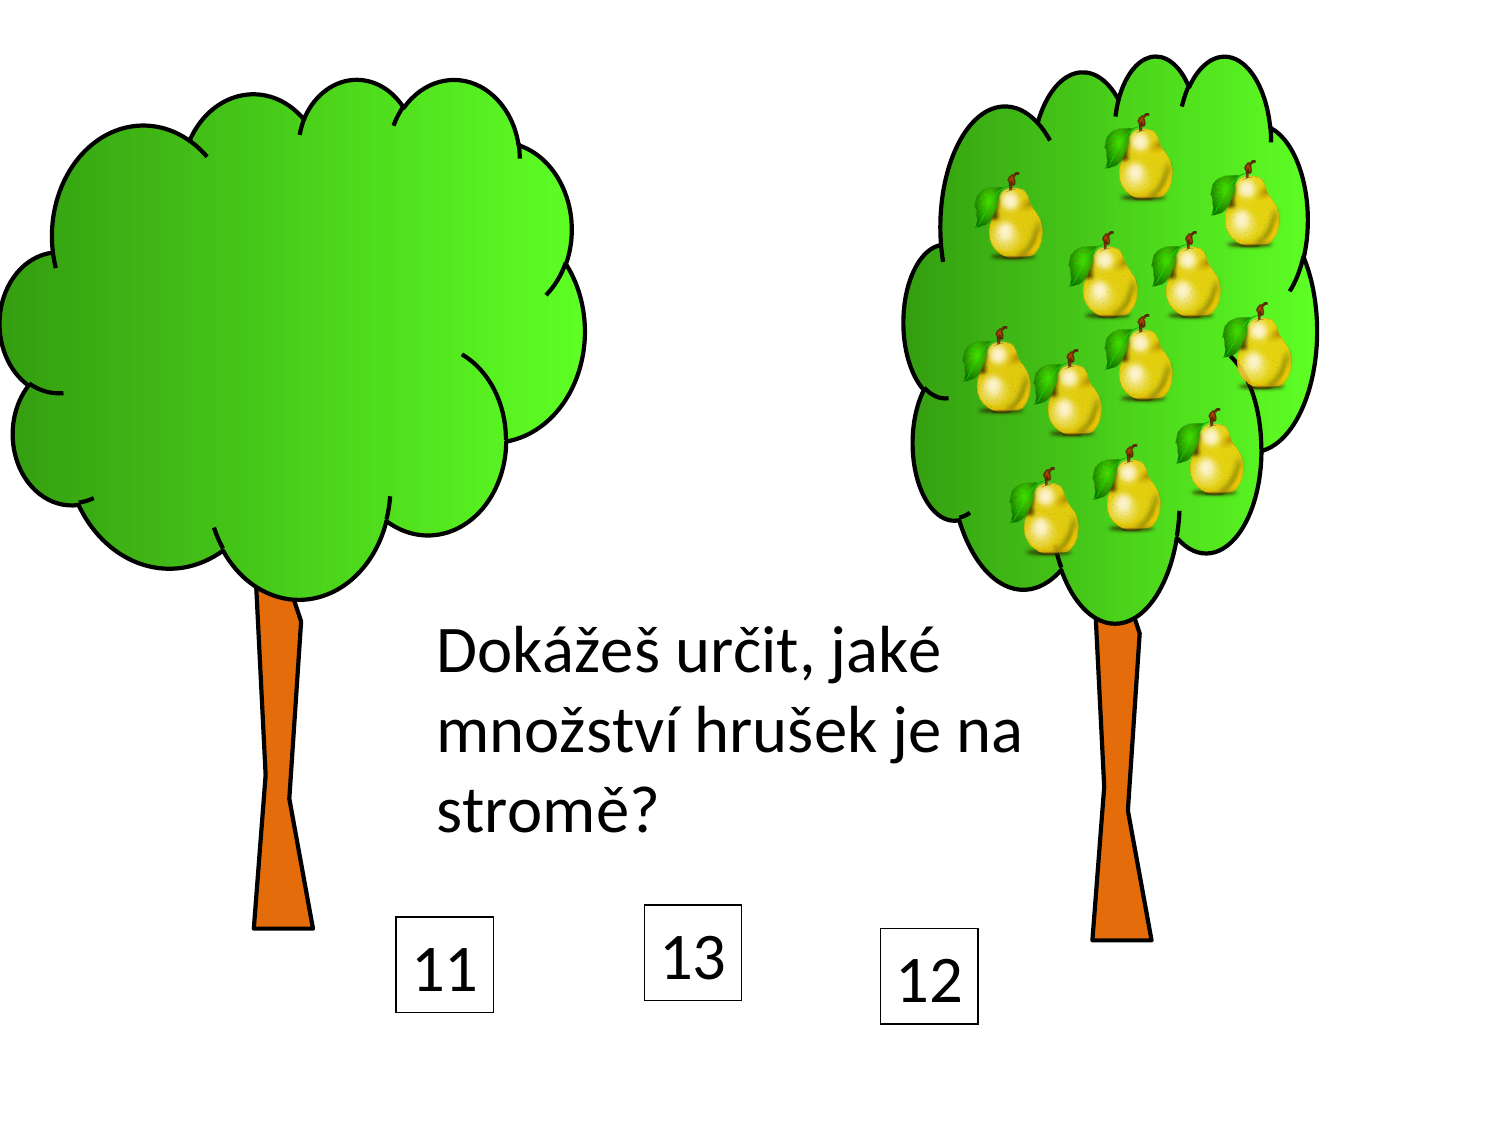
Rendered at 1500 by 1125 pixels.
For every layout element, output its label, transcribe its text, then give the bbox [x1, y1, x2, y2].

picture [1104, 113, 1176, 204]
picture [962, 160, 1295, 440]
text_box 12 [880, 928, 978, 1025]
text_box Dokážeš určit, jaké množství hrušek je na stromě? [421, 597, 1039, 854]
text_box 13 [644, 904, 742, 1001]
picture [1092, 444, 1164, 535]
text_box 11 [396, 916, 494, 1013]
picture [1175, 408, 1247, 500]
text_box [0, 79, 585, 929]
picture [1009, 467, 1082, 559]
text_box [903, 56, 1318, 941]
picture [974, 172, 1046, 263]
